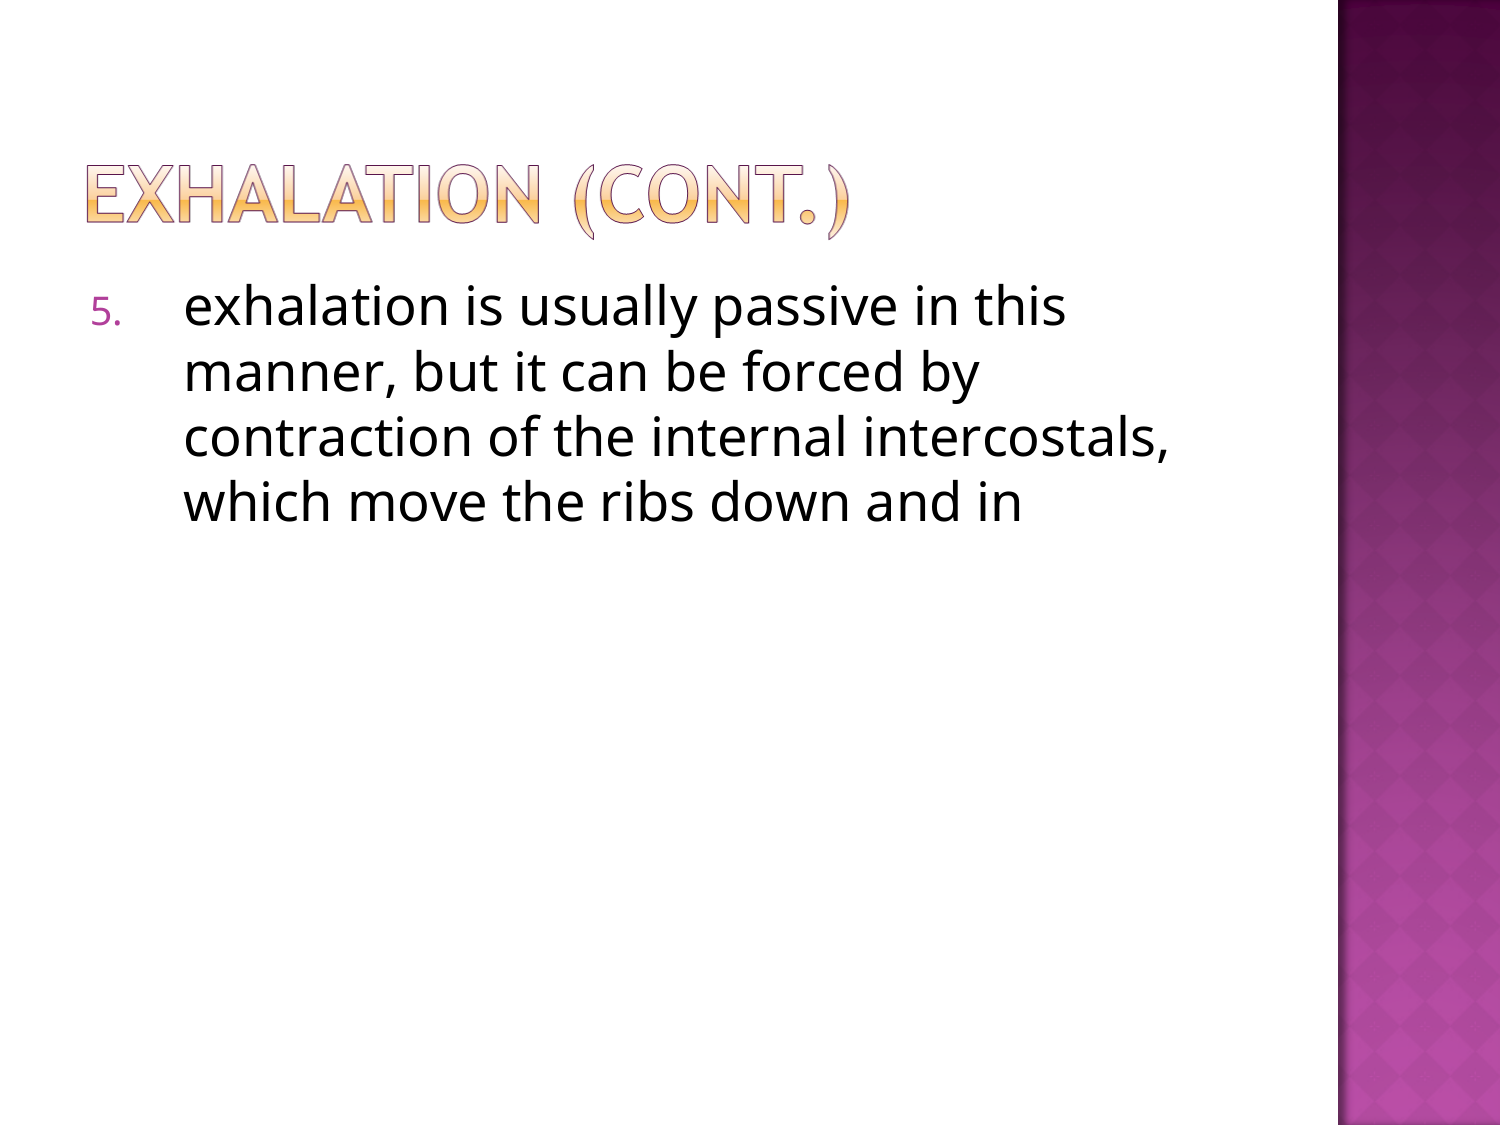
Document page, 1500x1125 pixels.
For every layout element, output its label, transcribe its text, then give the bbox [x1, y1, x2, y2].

picture [1337, 0, 1500, 1125]
list exhalation is usually passive in this manner, but it can be forced by contraction of the internal intercostals, which move the ribs down and in [75, 263, 1263, 1060]
text_box [34, 52, 1265, 241]
